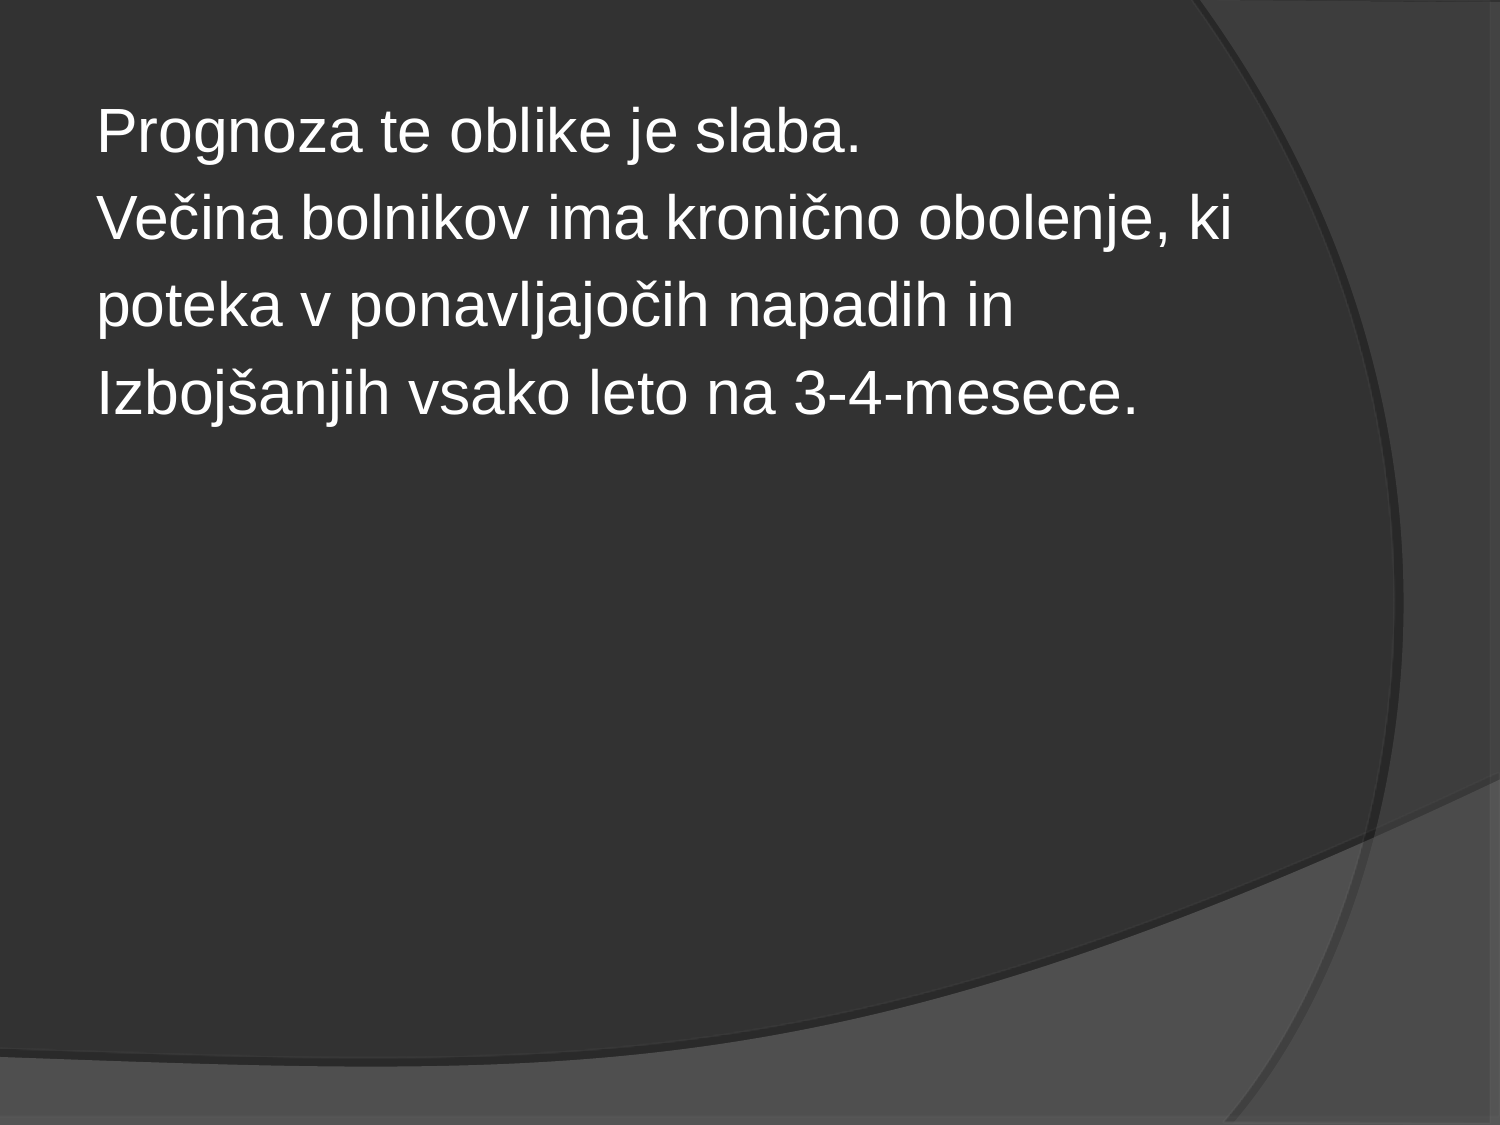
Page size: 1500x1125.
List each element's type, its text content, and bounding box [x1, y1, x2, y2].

list Prognoza te oblike je slaba. Večina bolnikov ima kronično obolenje, ki poteka v ponavljajočih napadih in Izbojšanjih vsako leto na 3-4-mesece. [75, 82, 1300, 994]
